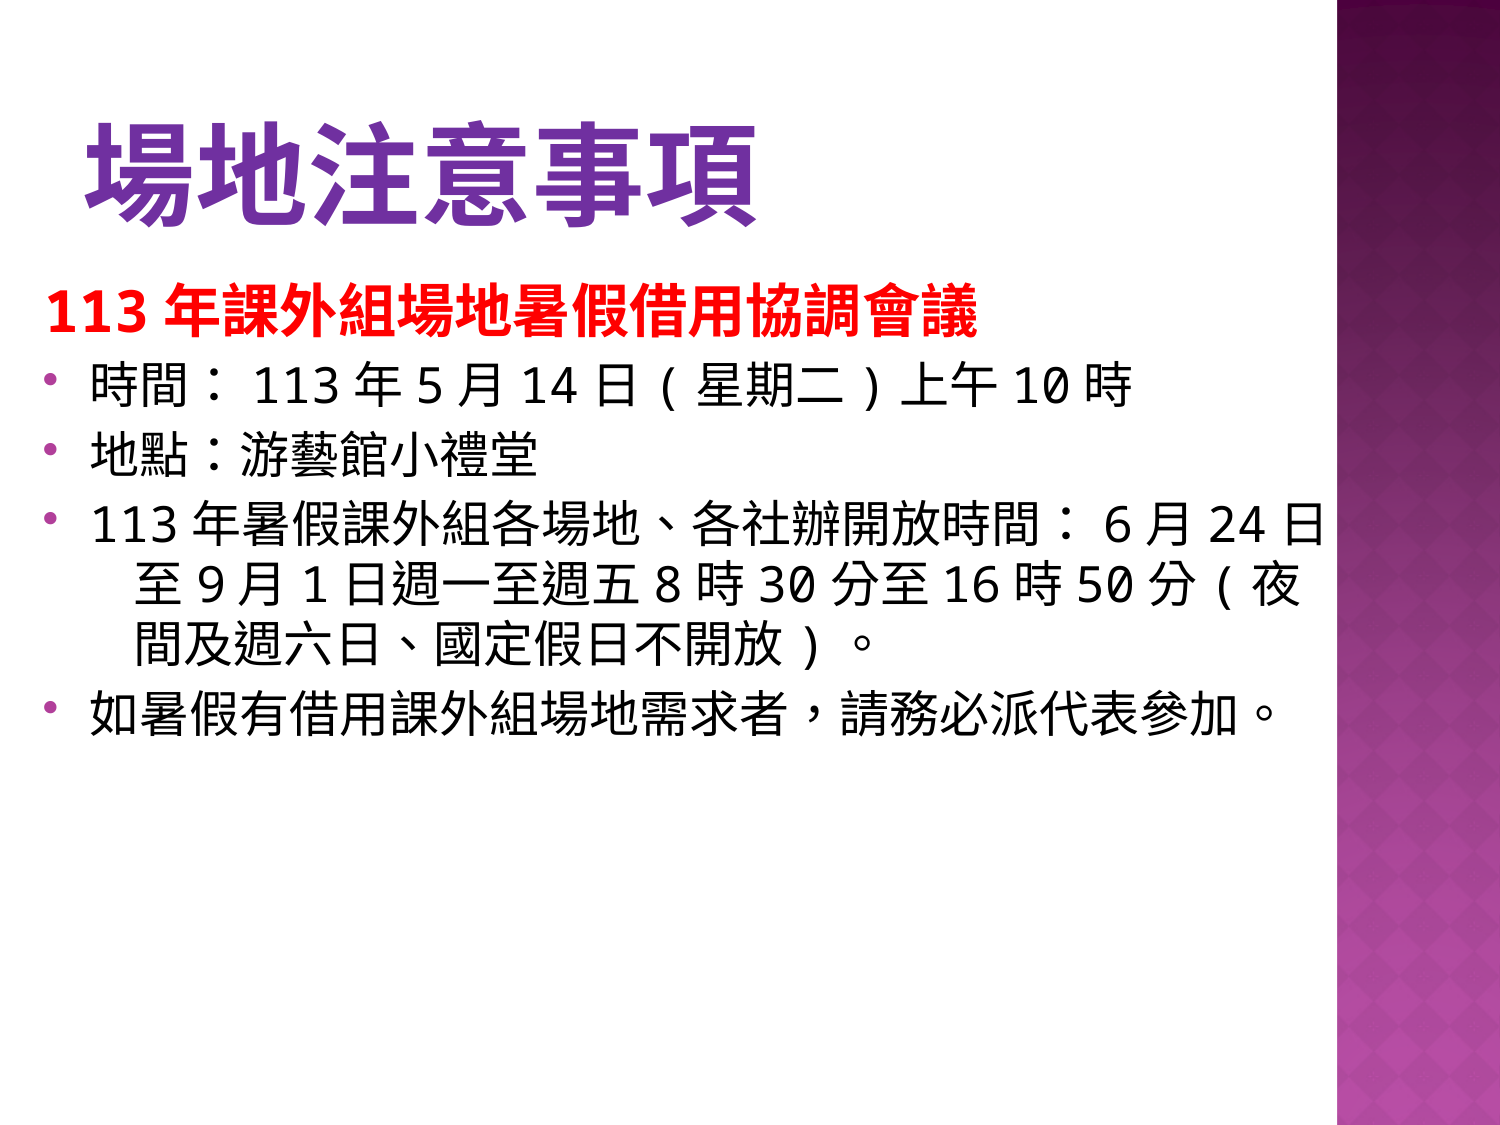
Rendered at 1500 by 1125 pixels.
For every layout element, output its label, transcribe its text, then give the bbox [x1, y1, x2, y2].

title 場地注意事項 [75, 52, 1263, 241]
list 113年課外組場地暑假借用協調會議 時間：113年5月14日(星期二)上午10時 地點：游藝館小禮堂 113年暑假課外組各場地、各社辦開放時間：6月24日至9月1日週一至週五8時30分至16時50分(夜間及週六日、國定假日不開放)。 如暑假有借用課外組場地需求者，請務必派代表參加。 [29, 267, 1353, 1063]
